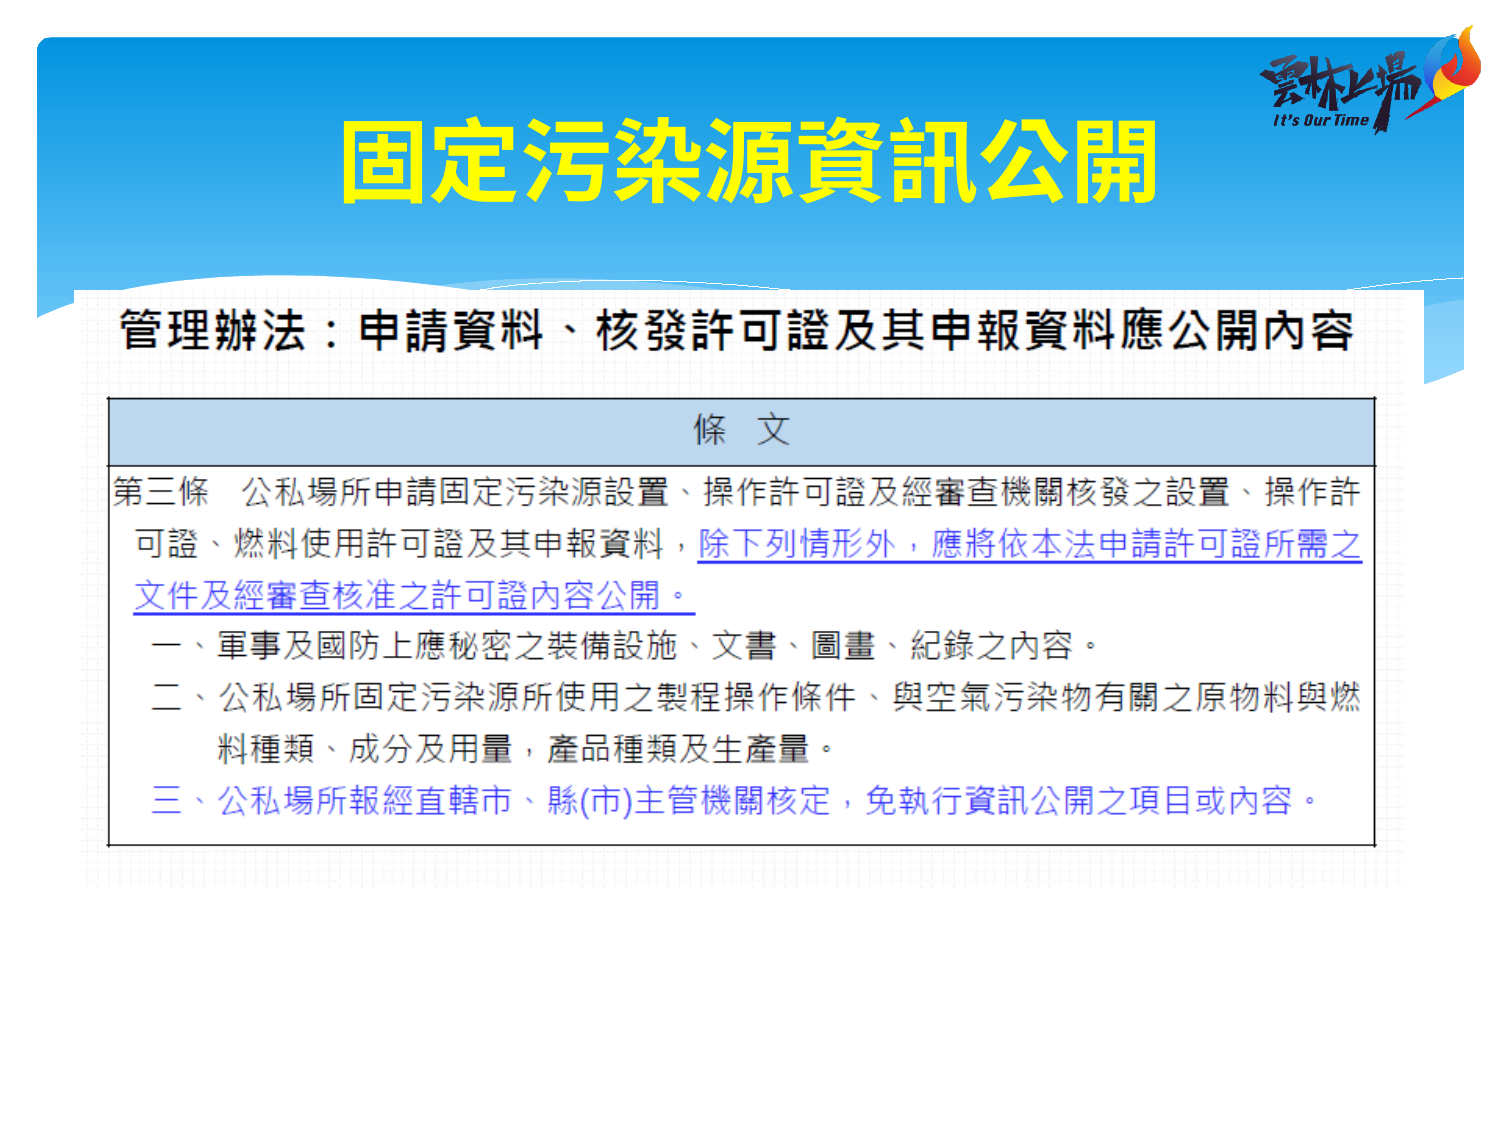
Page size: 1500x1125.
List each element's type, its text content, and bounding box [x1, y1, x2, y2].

title 固定污染源資訊公開 [75, 55, 1425, 261]
picture [74, 290, 1424, 890]
picture [1257, 19, 1483, 141]
